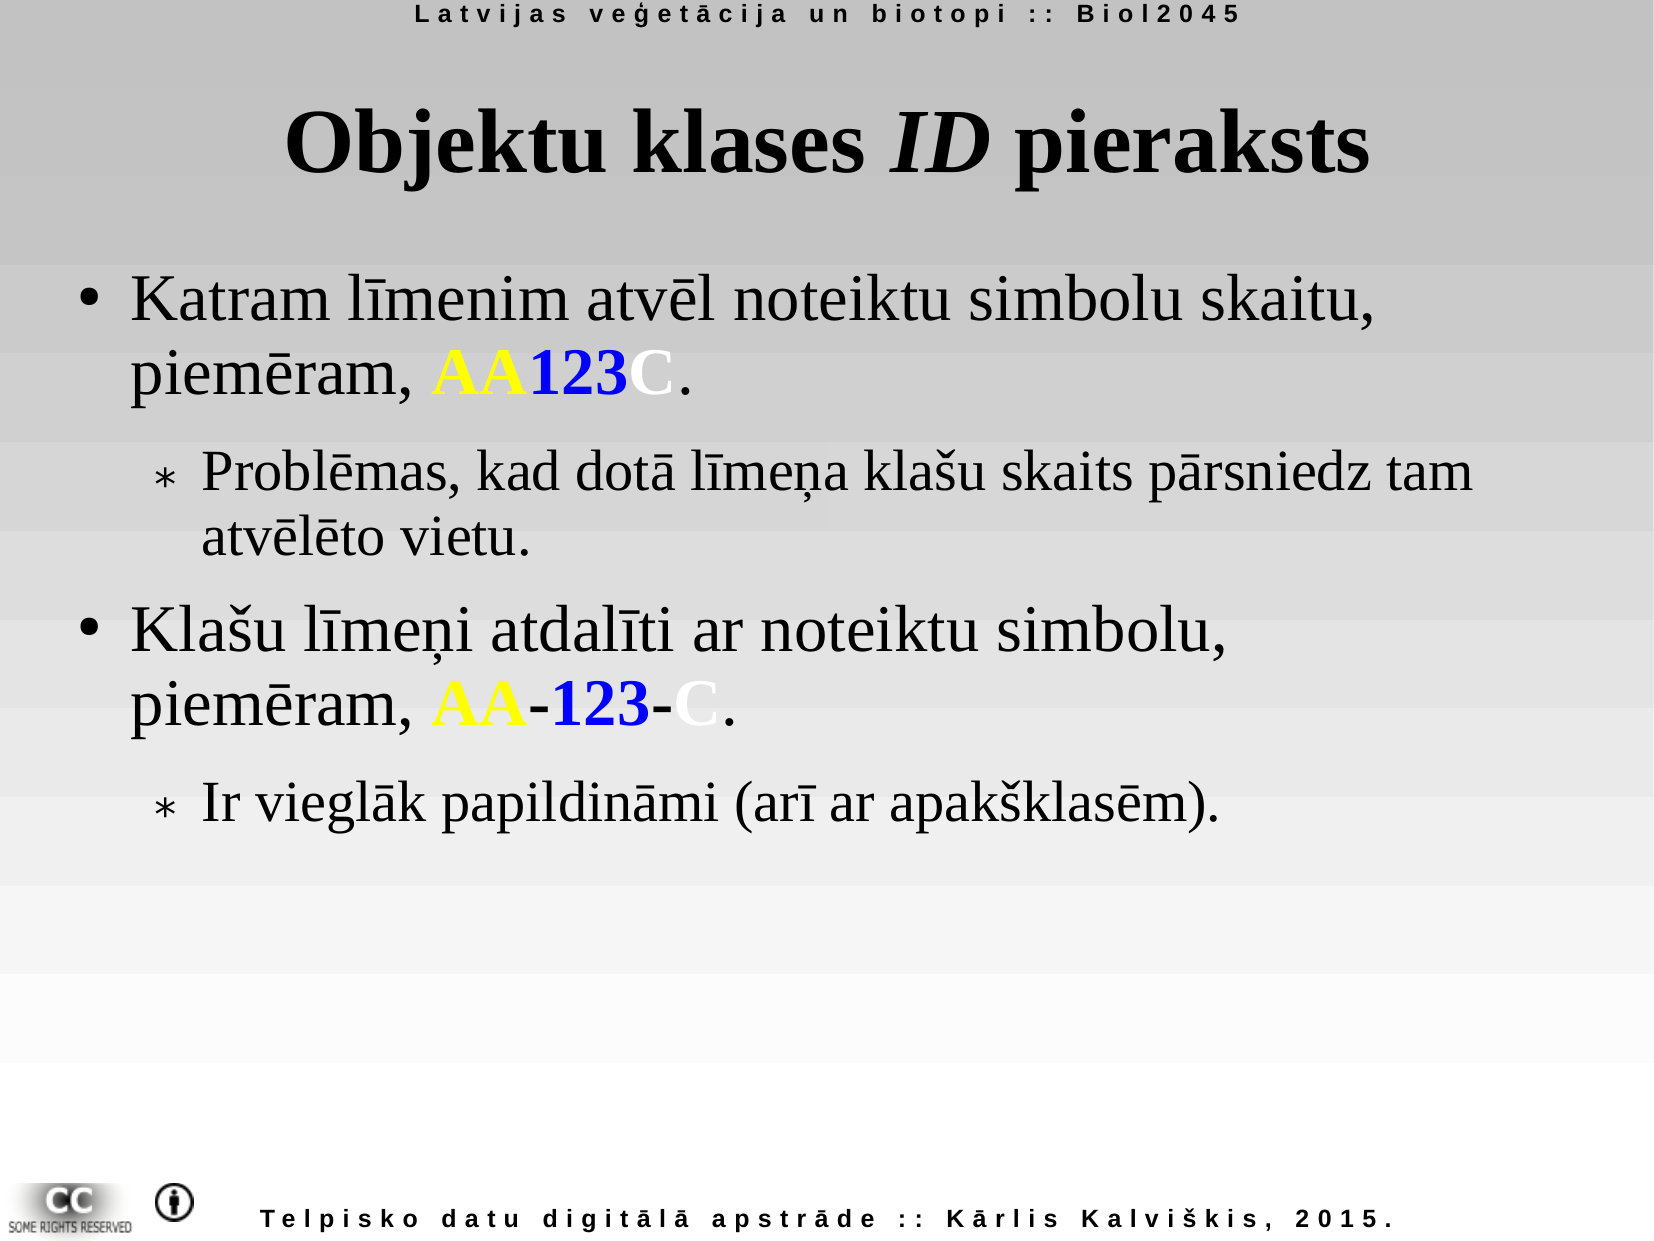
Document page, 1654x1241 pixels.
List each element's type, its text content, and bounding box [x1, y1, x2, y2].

list Katram līmenim atvēl noteiktu simbolu skaitu, piemēram, AA123C. Problēmas, kad dotā līmeņa klašu skaits pārsniedz tam atvēlēto vietu. Klašu līmeņi atdalīti ar noteiktu simbolu, piemēram, AA-123-C. Ir vieglāk papildināmi (arī ar apakšklasēm). [59, 261, 1596, 1175]
picture [0, 0, 1654, 1241]
title Objektu klases ID pieraksts [59, 37, 1596, 246]
